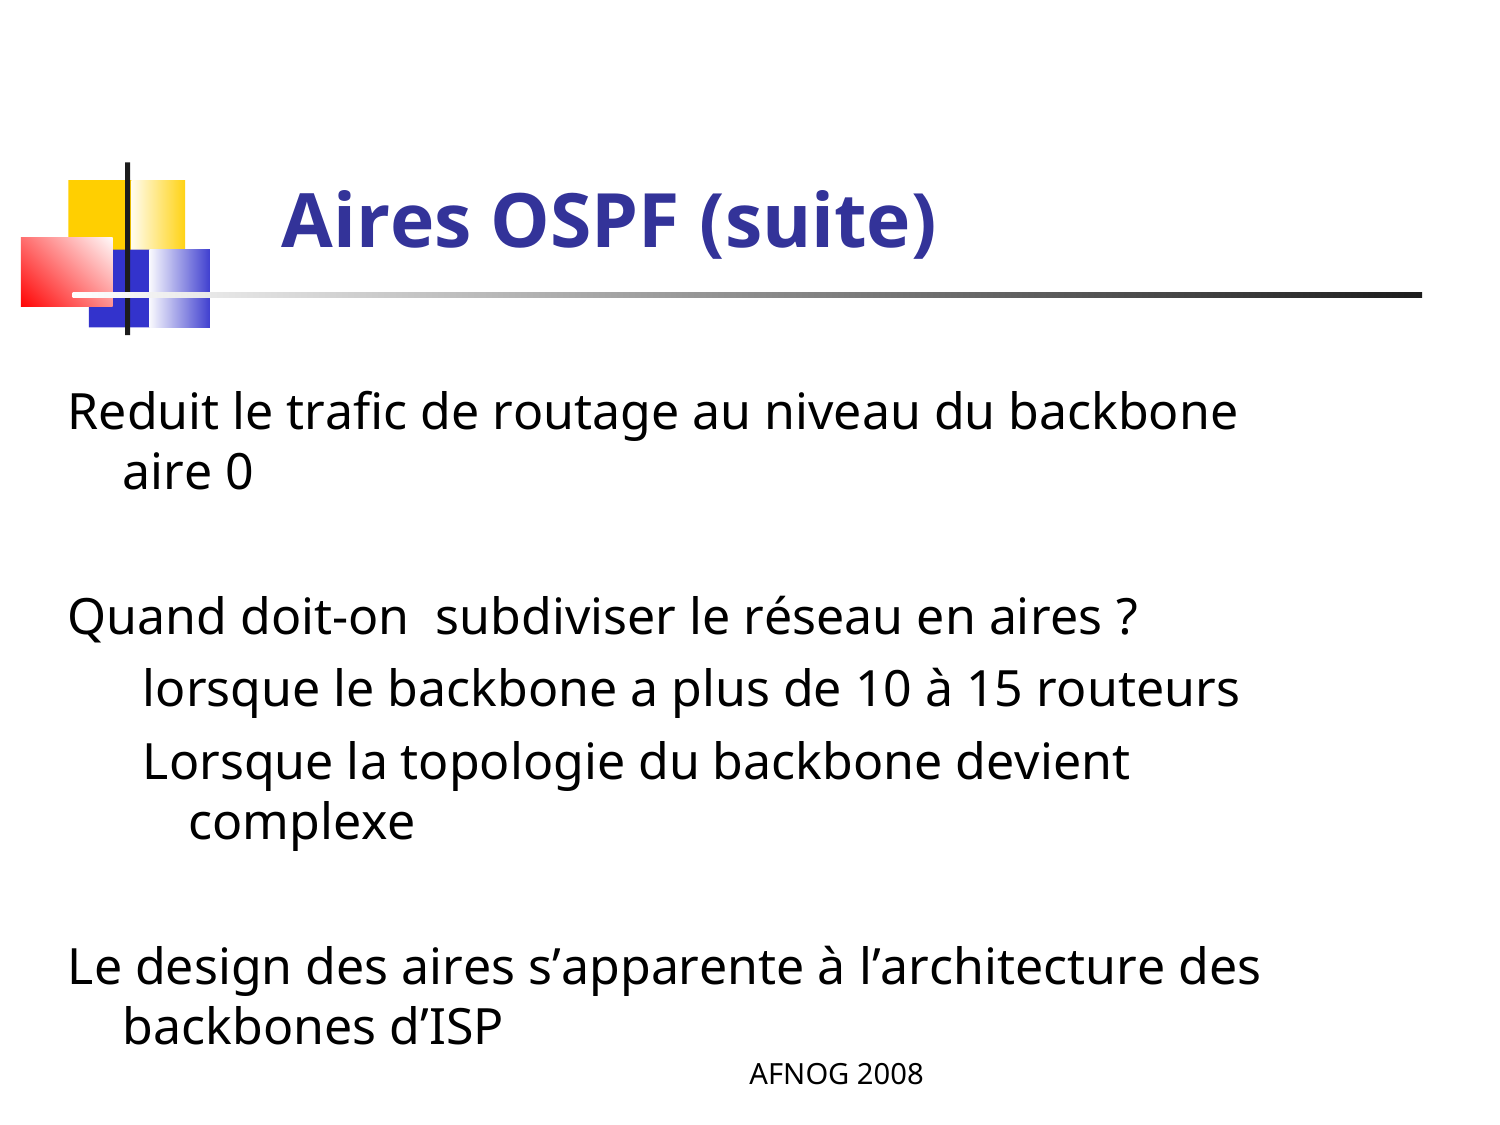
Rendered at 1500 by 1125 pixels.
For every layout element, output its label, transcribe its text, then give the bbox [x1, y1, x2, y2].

title Aires OSPF (suite)‏ [188, 35, 1468, 276]
list Reduit le trafic de routage au niveau du backbone aire 0 Quand doit-on subdiviser le réseau en aires ? lorsque le backbone a plus de 10 à 15 routeurs Lorsque la topologie du backbone devient complexe Le design des aires s’apparente à l’architecture des backbones d’ISP [53, 373, 1329, 1111]
